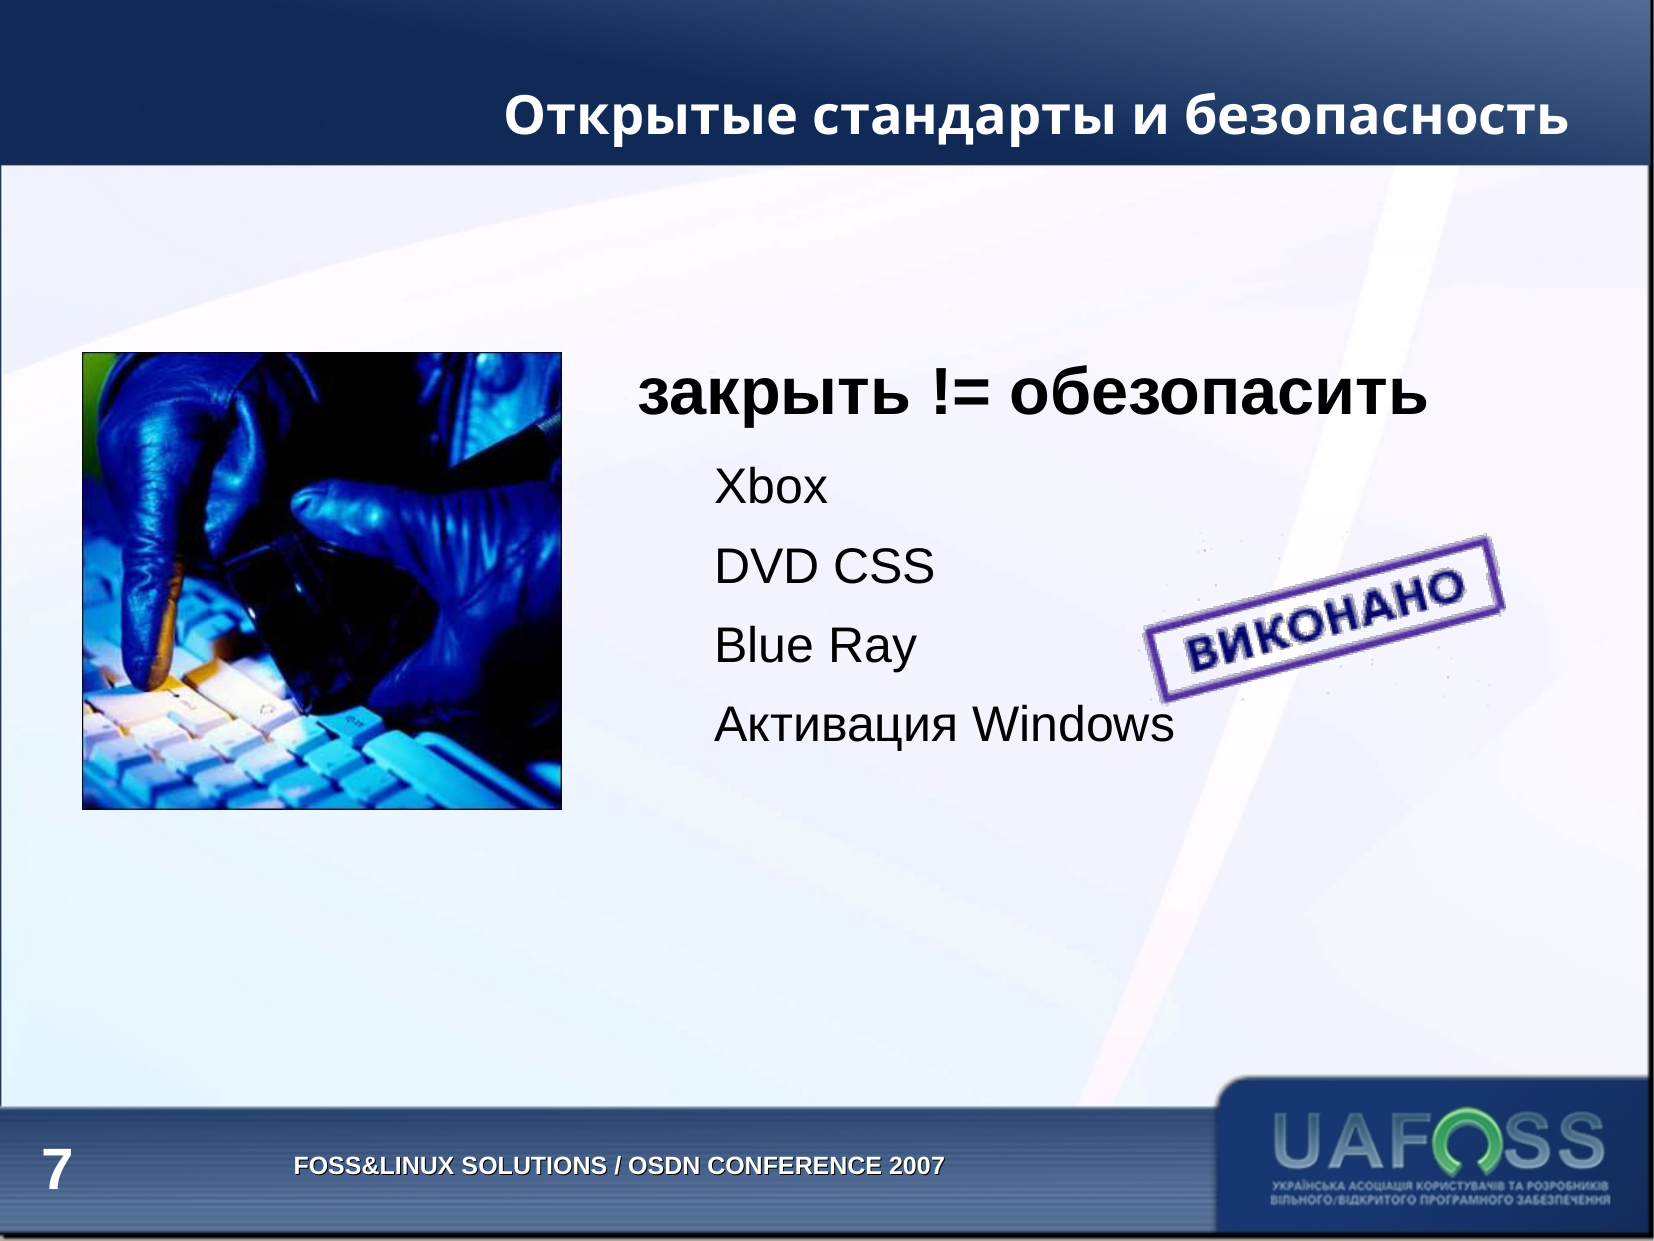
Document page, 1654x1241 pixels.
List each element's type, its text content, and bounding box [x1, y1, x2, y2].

text_box FOSS&LINUX SOLUTIONS / OSDN CONFERENCE 2007 [293, 1151, 947, 1180]
text_box 1 [29, 1136, 292, 1202]
title Открытые стандарты и безопасность [82, 49, 1571, 178]
picture [0, 0, 1654, 1241]
list закрыть != обезопасить Xbox DVD CSS Blue Ray Активация Windows [620, 354, 1536, 832]
